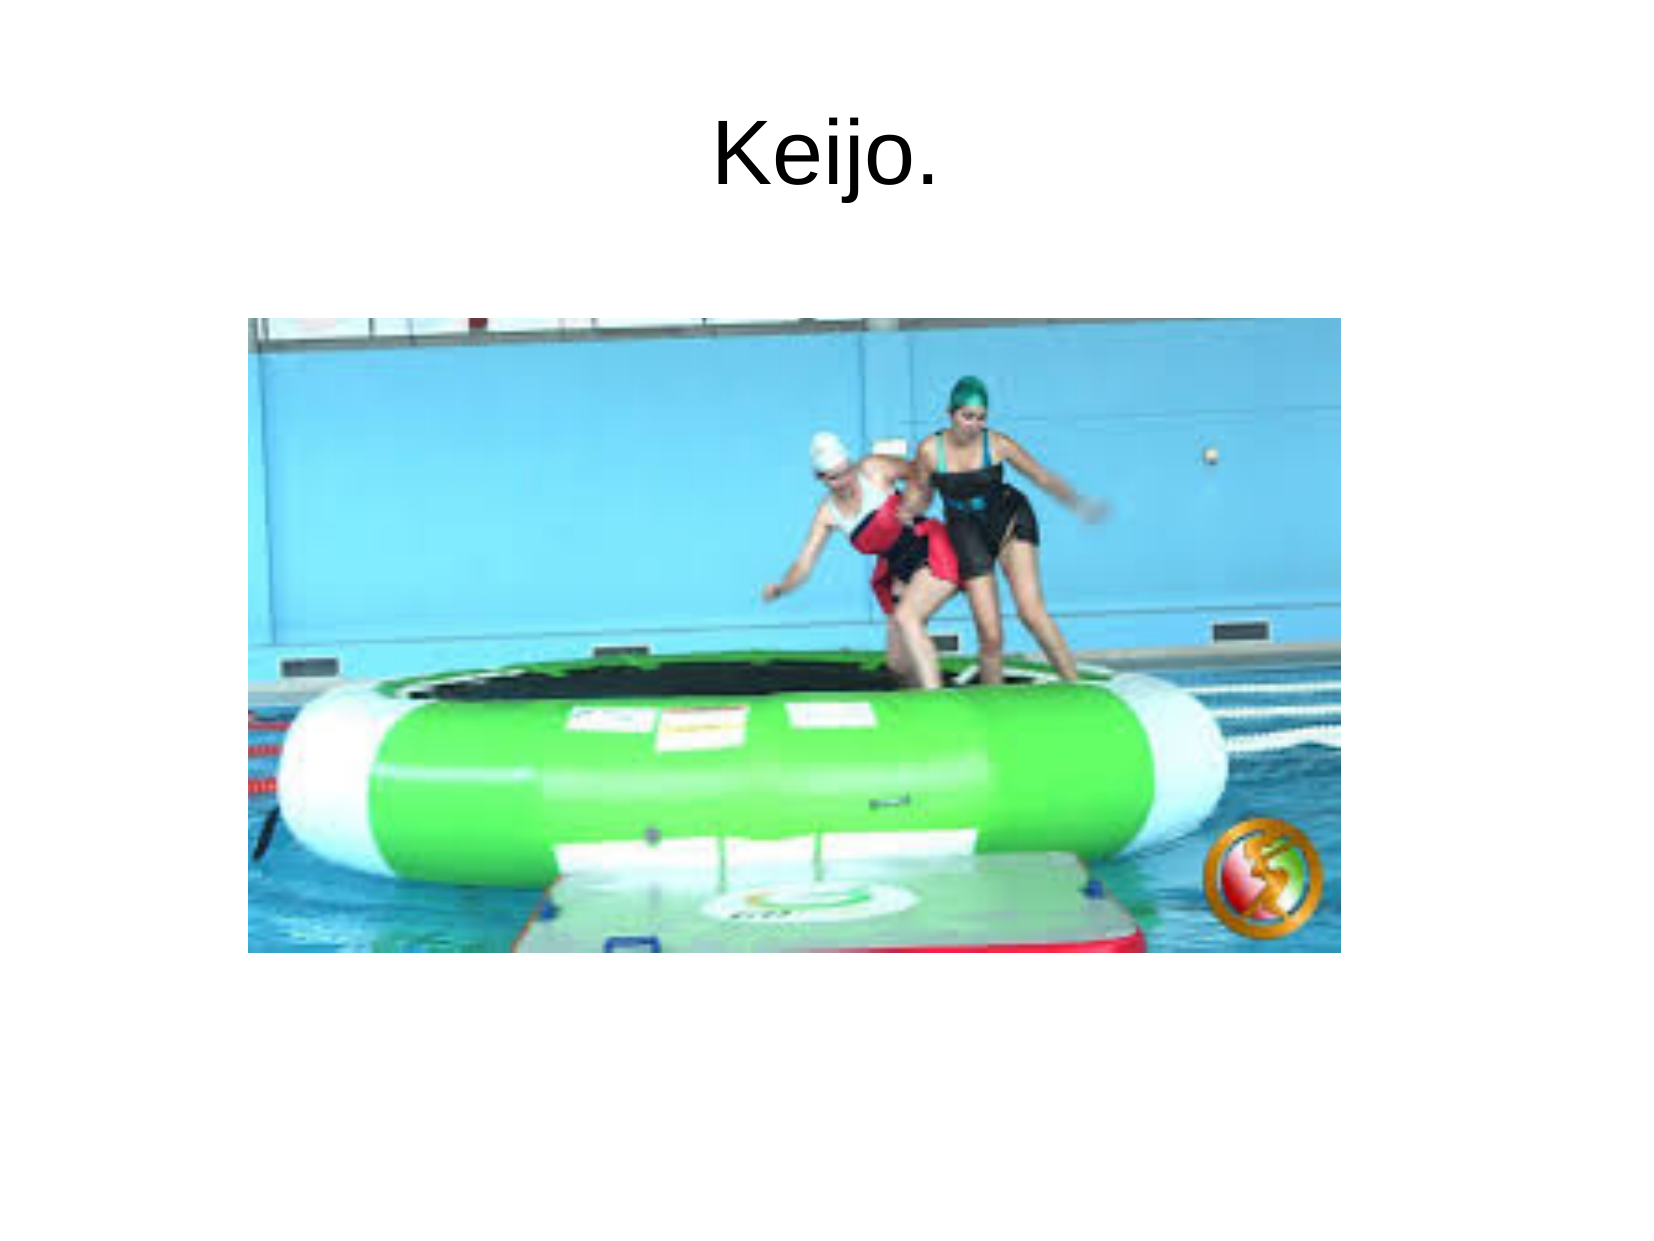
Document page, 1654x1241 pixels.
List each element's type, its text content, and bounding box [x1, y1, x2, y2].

title Keijo. [82, 49, 1571, 257]
picture [248, 318, 1341, 953]
